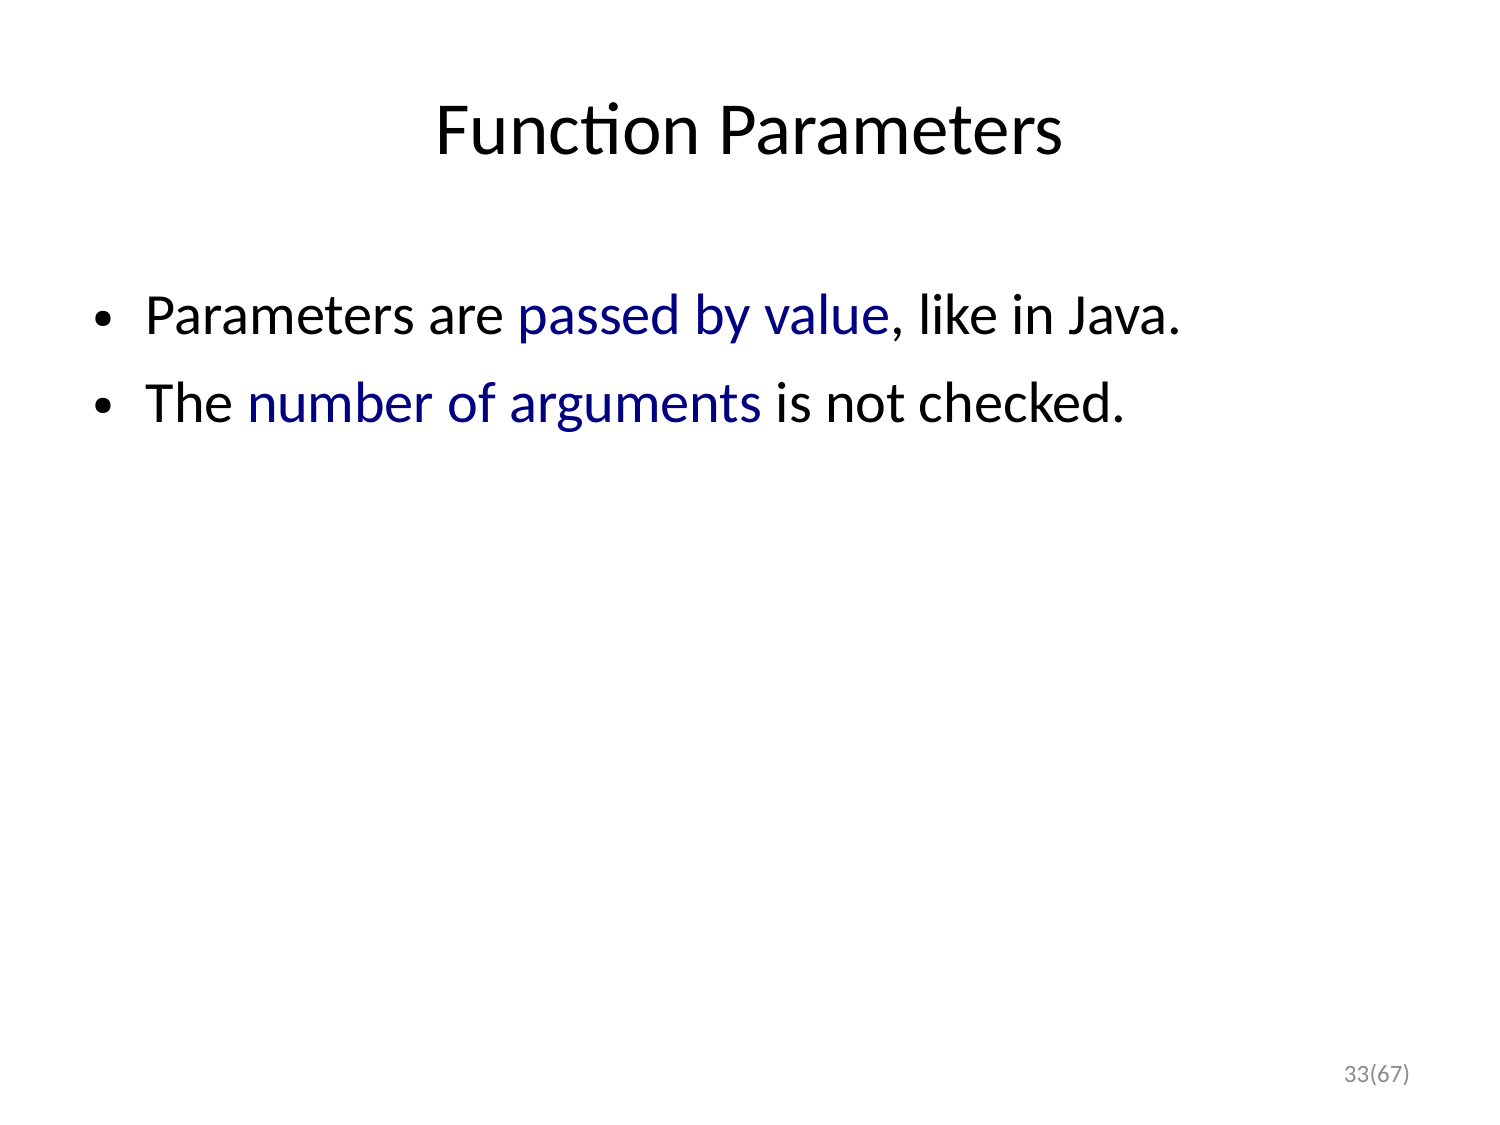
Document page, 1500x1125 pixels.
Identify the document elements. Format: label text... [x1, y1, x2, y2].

list Parameters are passed by value, like in Java. The number of arguments is not checked. [75, 290, 1456, 551]
title Function Parameters [75, 92, 1425, 180]
